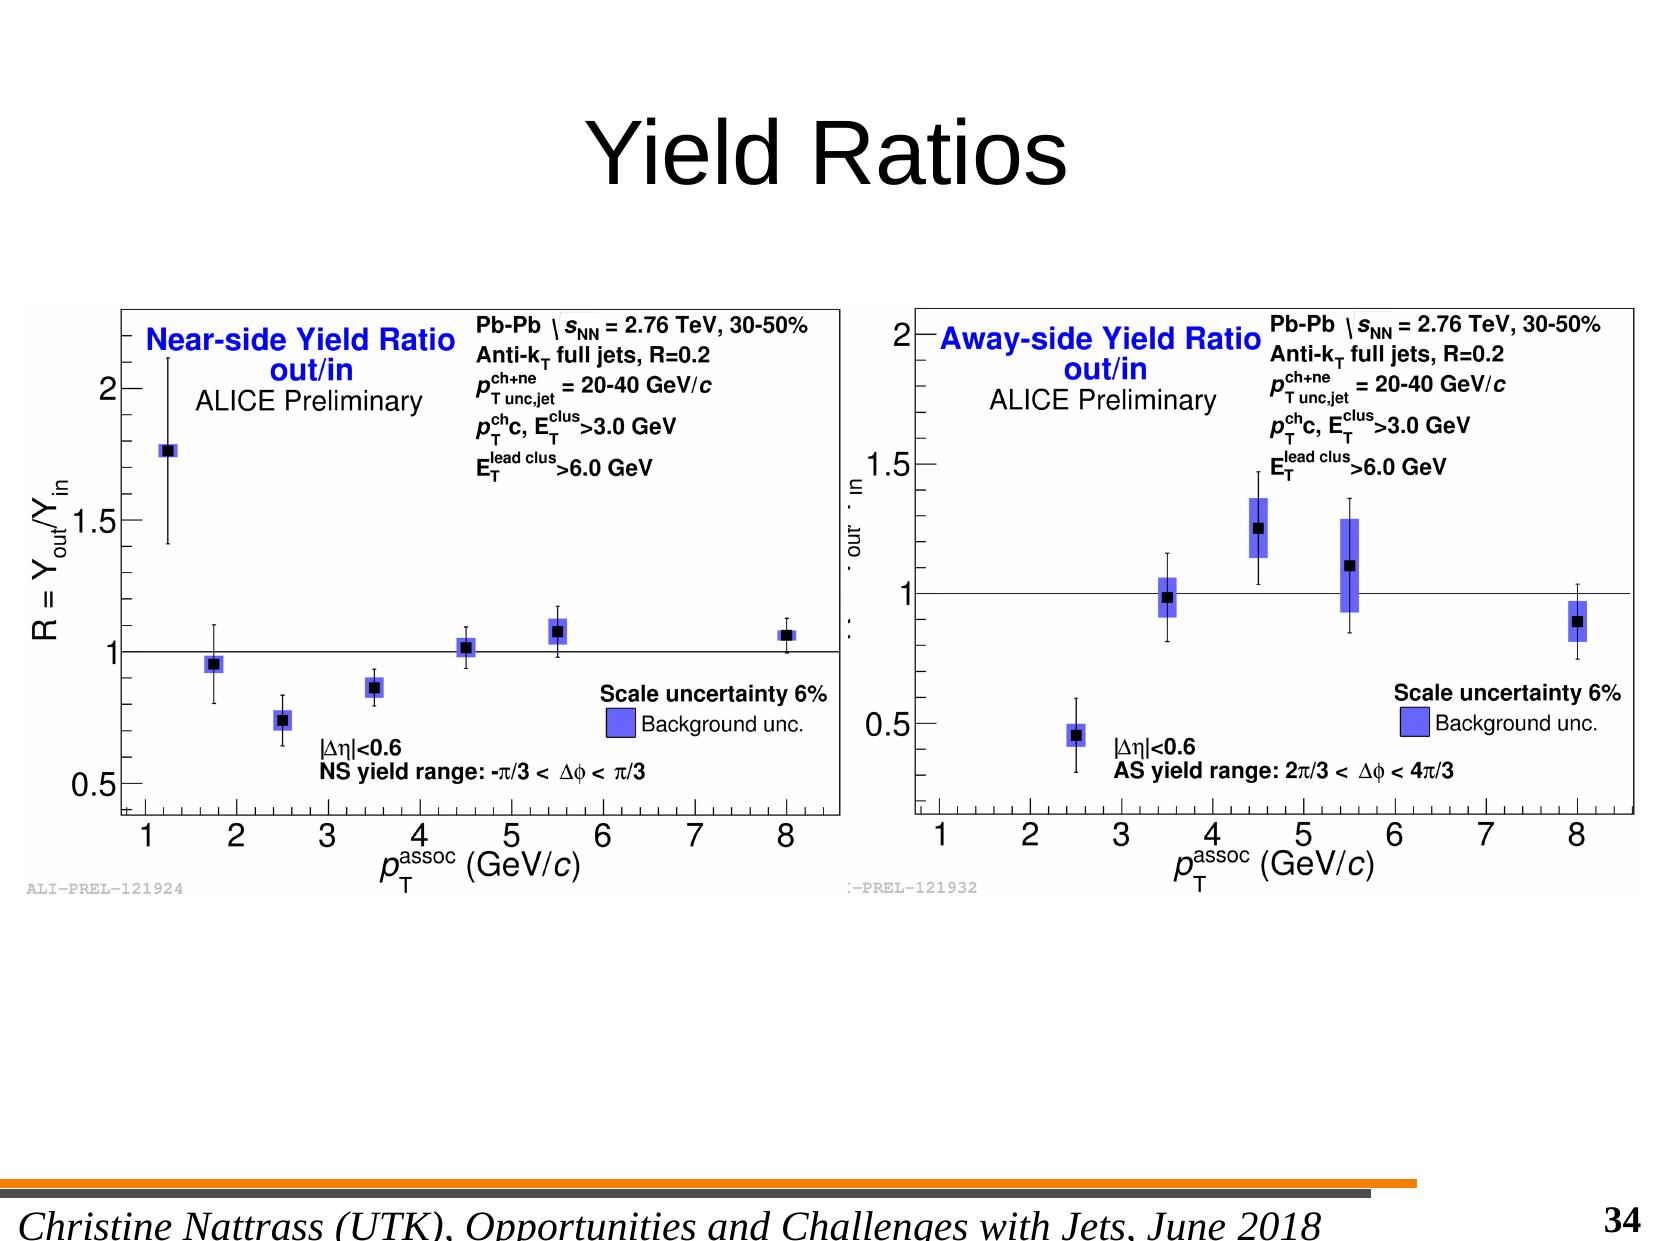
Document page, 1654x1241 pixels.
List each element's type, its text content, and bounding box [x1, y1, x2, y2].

title Yield Ratios [82, 49, 1571, 257]
picture [22, 302, 1642, 898]
